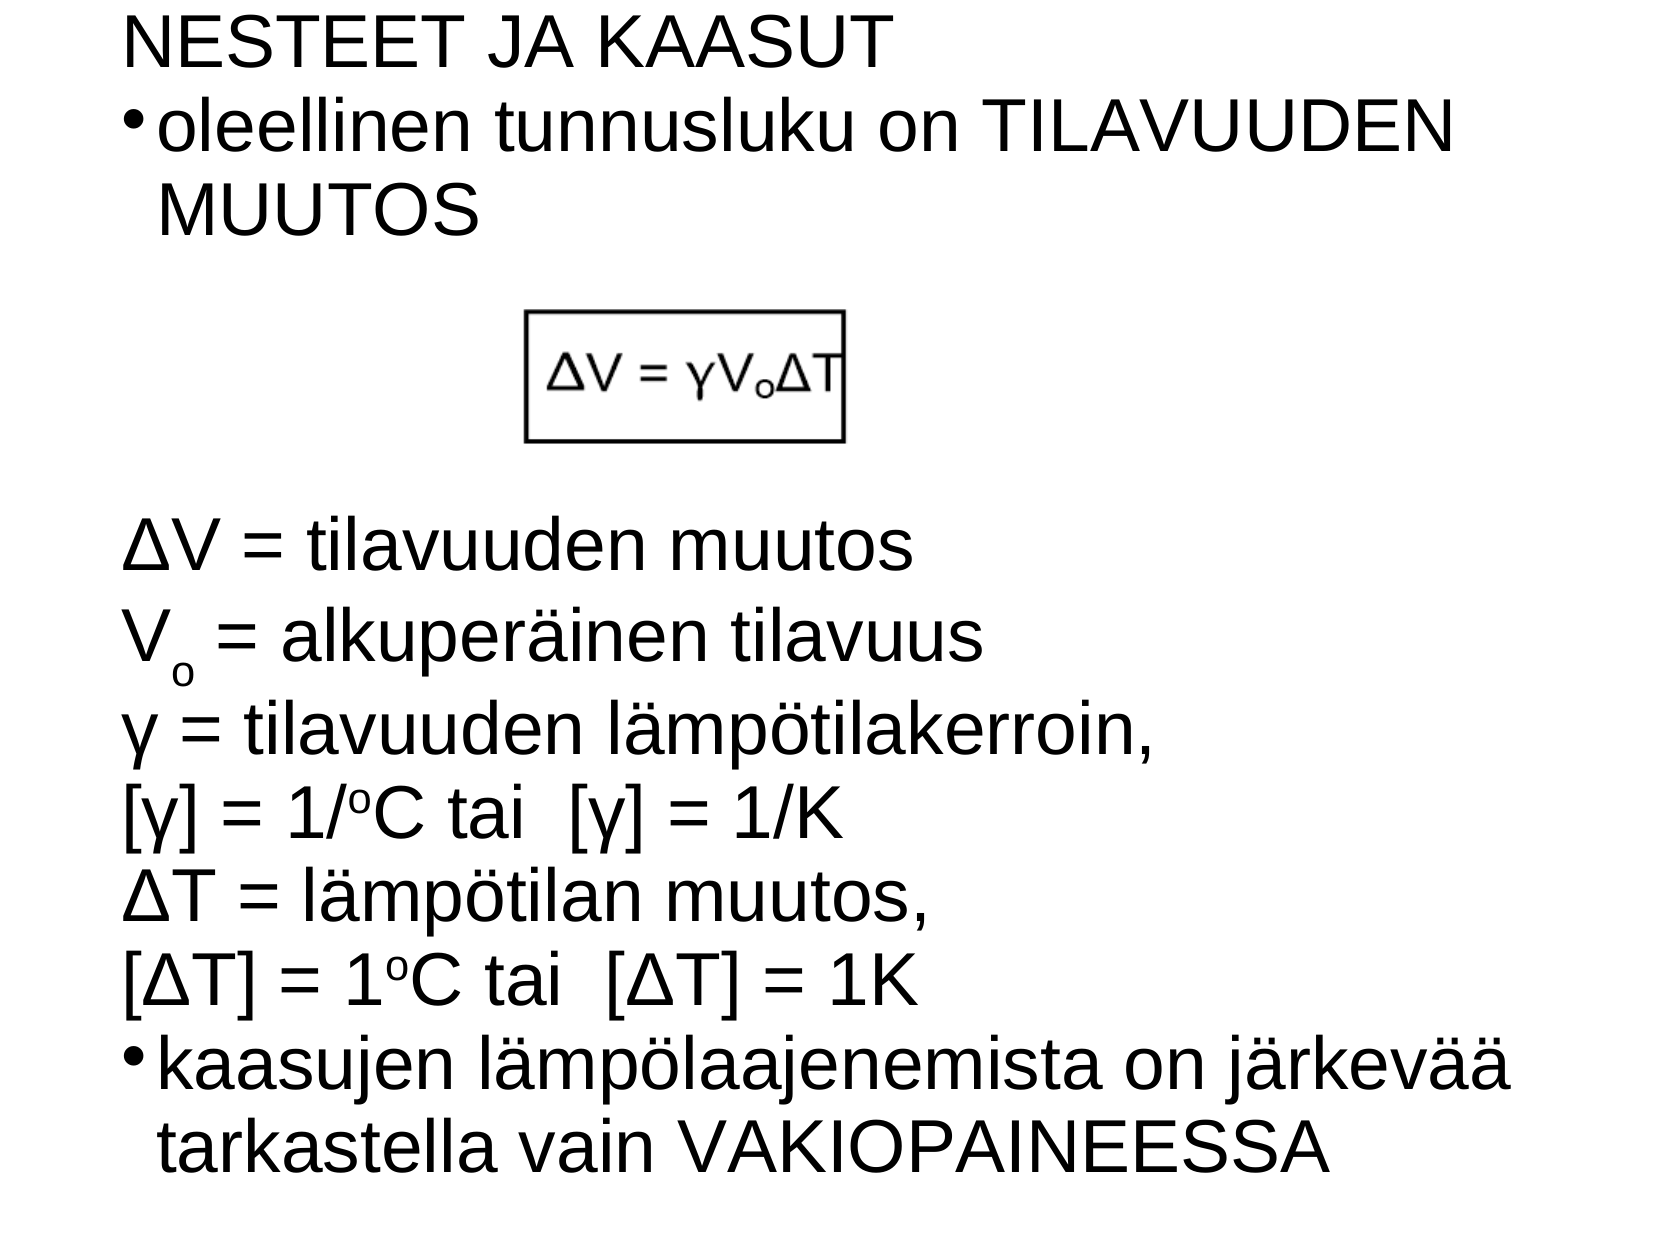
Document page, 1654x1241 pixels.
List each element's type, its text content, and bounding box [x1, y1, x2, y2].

text_box NESTEET JA KAASUT oleellinen tunnusluku on TILAVUUDEN MUUTOS ΔV = tilavuuden muutos Vo = alkuperäinen tilavuus γ = tilavuuden lämpötilakerroin, [γ] = 1/oC tai [γ] = 1/K ΔT = lämpötilan muutos, [ΔT] = 1oC tai [ΔT] = 1K kaasujen lämpölaajenemista on järkevää tarkastella vain VAKIOPAINEESSA [106, 0, 1630, 1179]
picture [501, 282, 882, 459]
